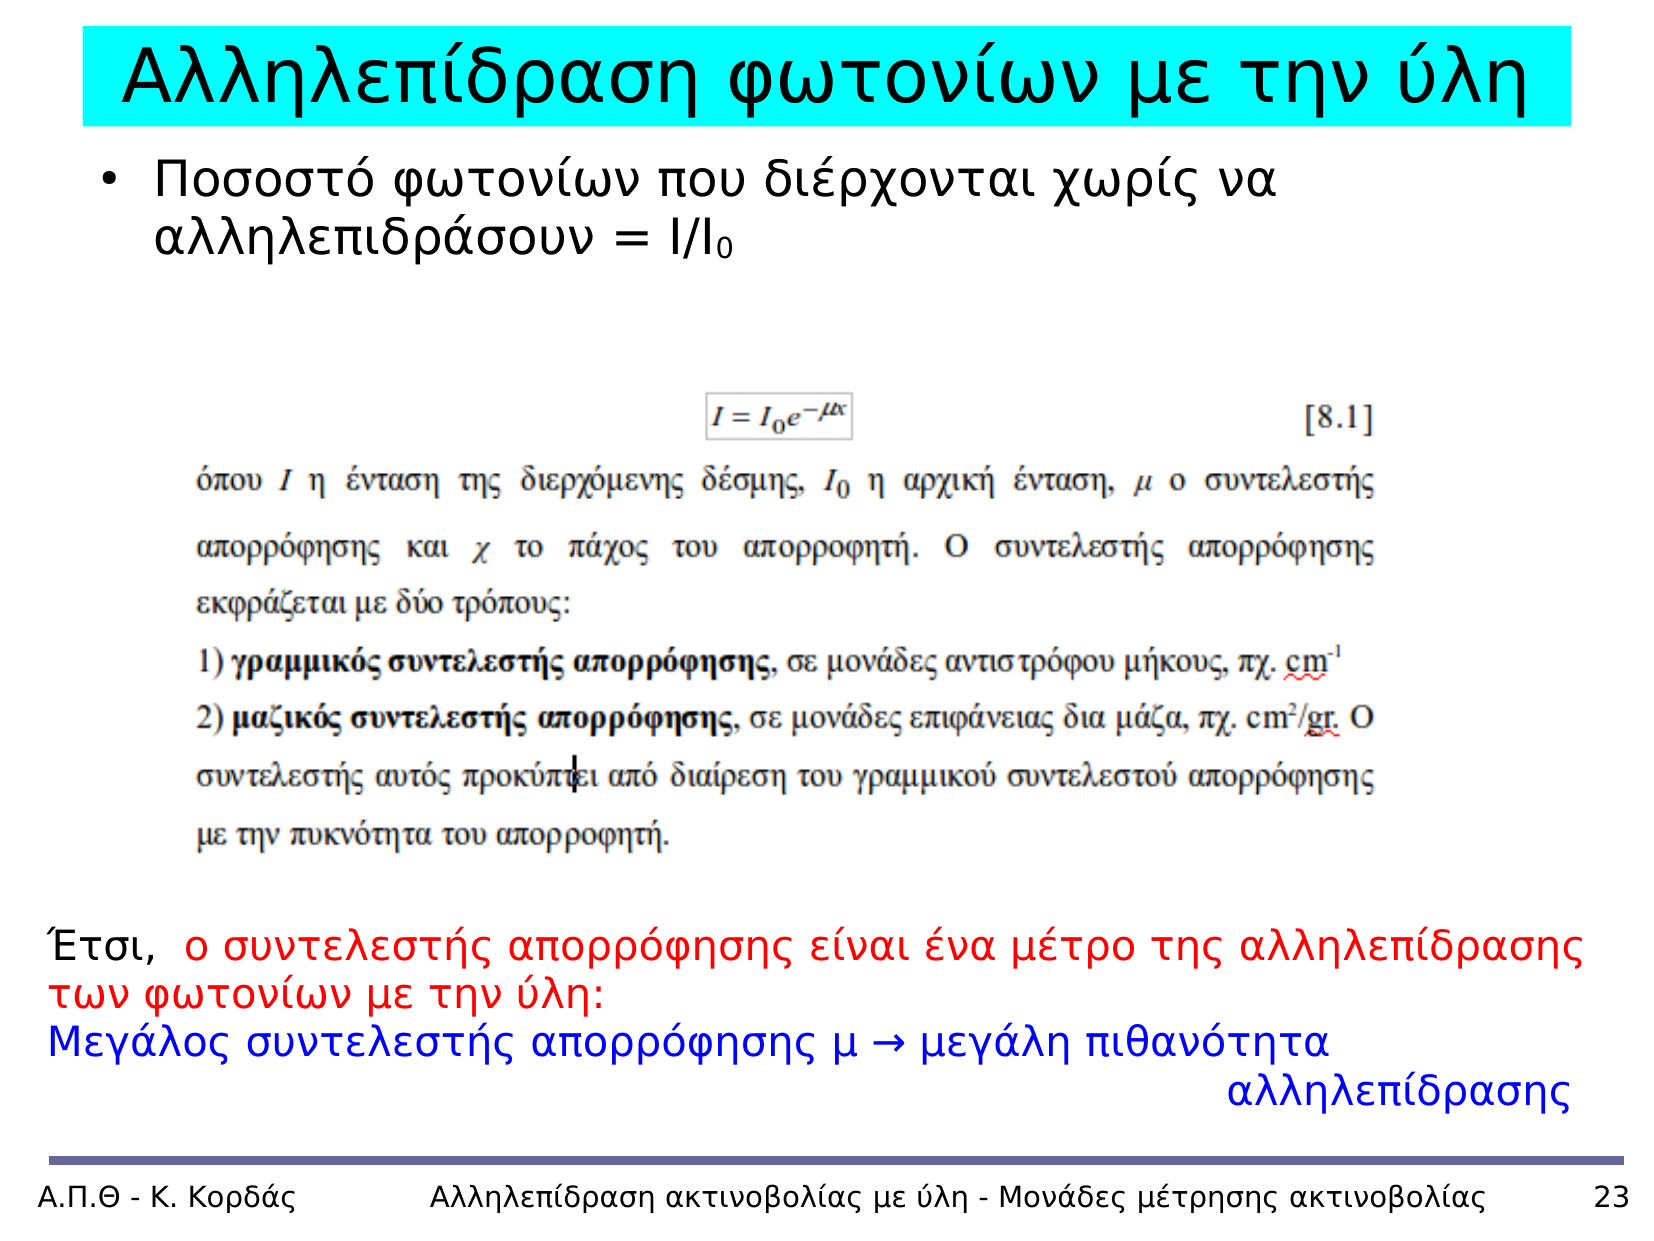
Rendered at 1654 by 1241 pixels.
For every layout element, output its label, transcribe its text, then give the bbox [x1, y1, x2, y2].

text_box Έτσι, ο συντελεστής απορρόφησης είναι ένα μέτρο της αλληλεπίδρασης των φωτονίων με την ύλη: Μεγάλος συντελεστής απορρόφησης μ → μεγάλη πιθανότητα αλληλεπίδρασης [32, 913, 1616, 1125]
list Ποσοστό φωτονίων που διέρχονται χωρίς να αλληλεπιδράσουν = Ι/Ι0 [82, 150, 1571, 913]
picture [180, 374, 1388, 864]
title Αλληλεπίδραση φωτονίων με την ύλη [82, 25, 1571, 127]
